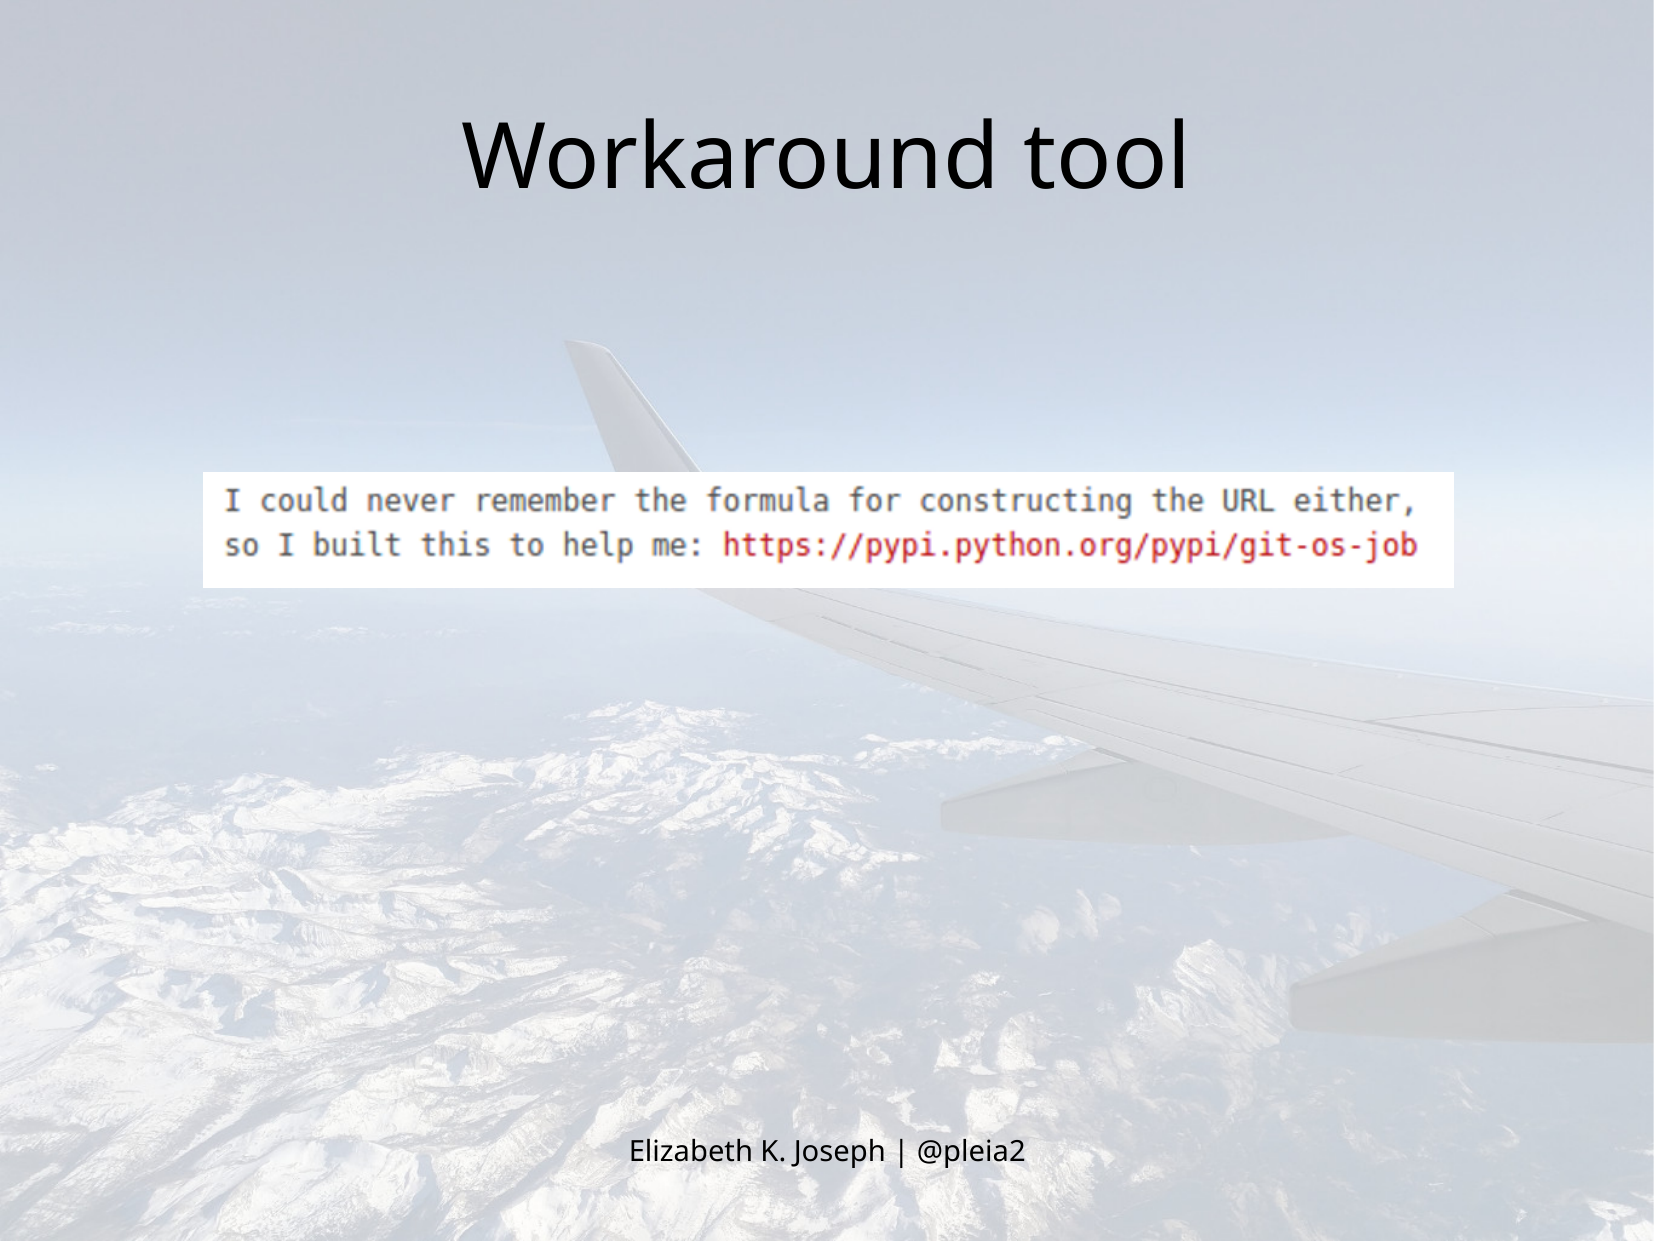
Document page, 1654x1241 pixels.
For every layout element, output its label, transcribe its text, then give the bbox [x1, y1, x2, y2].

picture [0, 0, 1654, 1241]
title Workaround tool [82, 49, 1571, 257]
